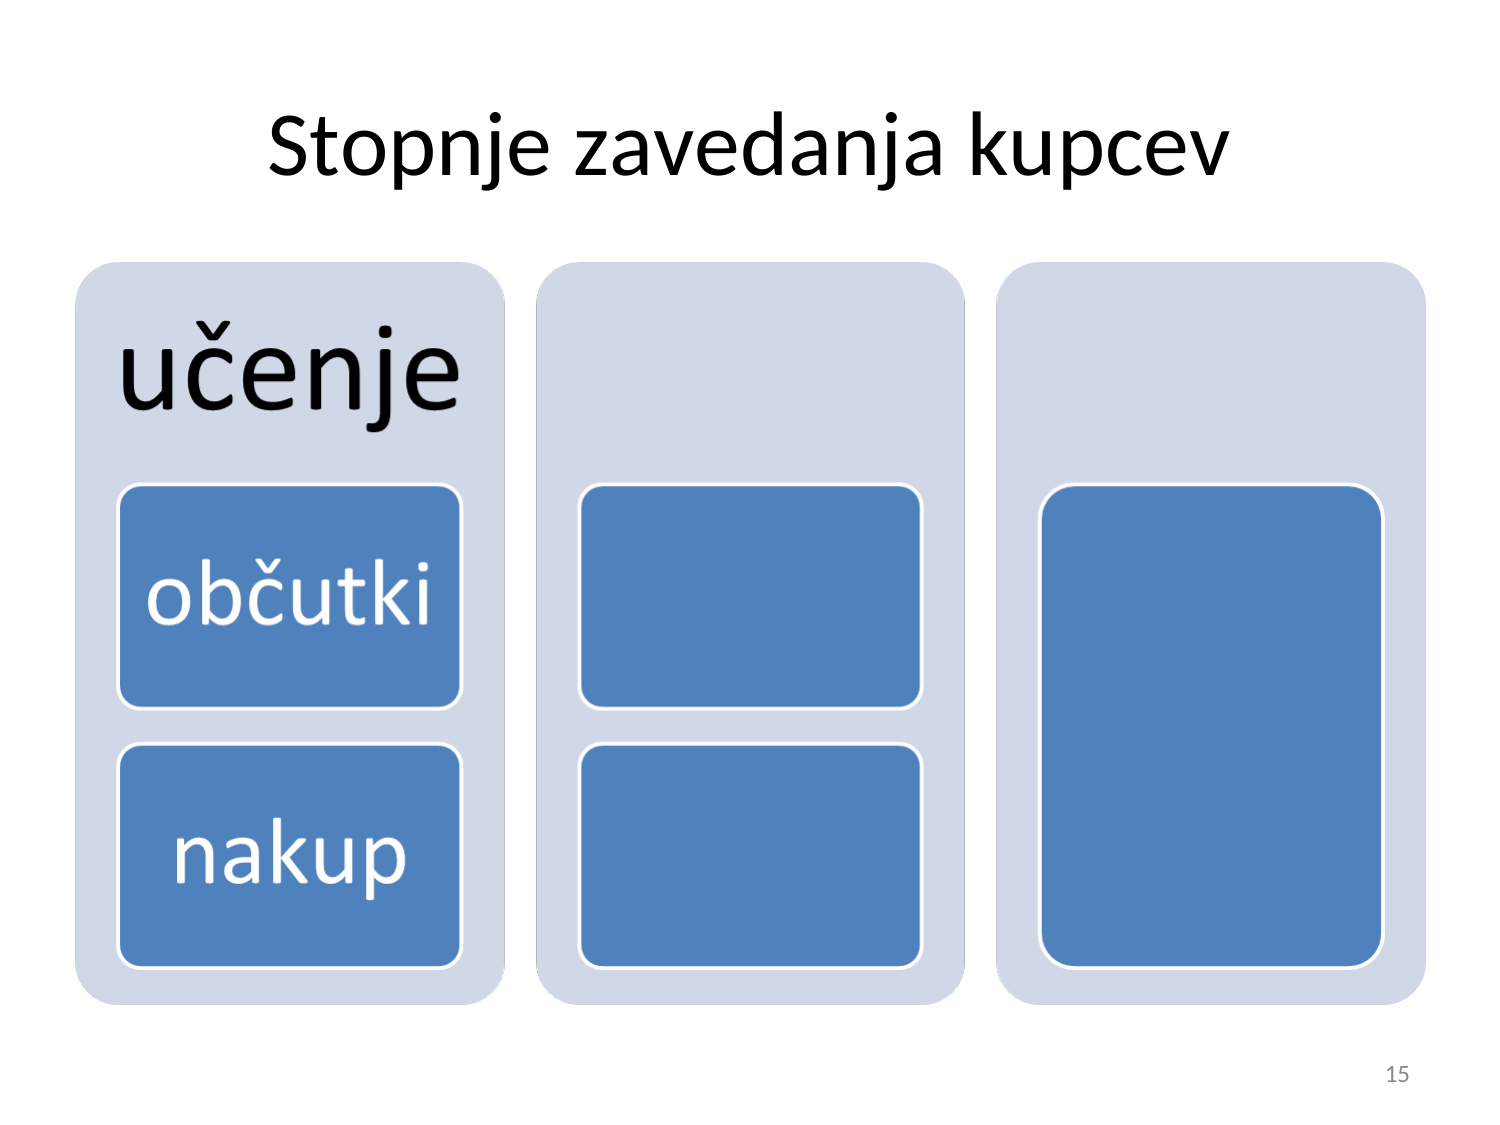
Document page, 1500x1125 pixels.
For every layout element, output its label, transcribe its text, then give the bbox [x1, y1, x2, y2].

text_box <number> [1074, 1042, 1426, 1103]
text_box [34, 246, 1426, 1006]
title Stopnje zavedanja kupcev [75, 45, 1426, 233]
